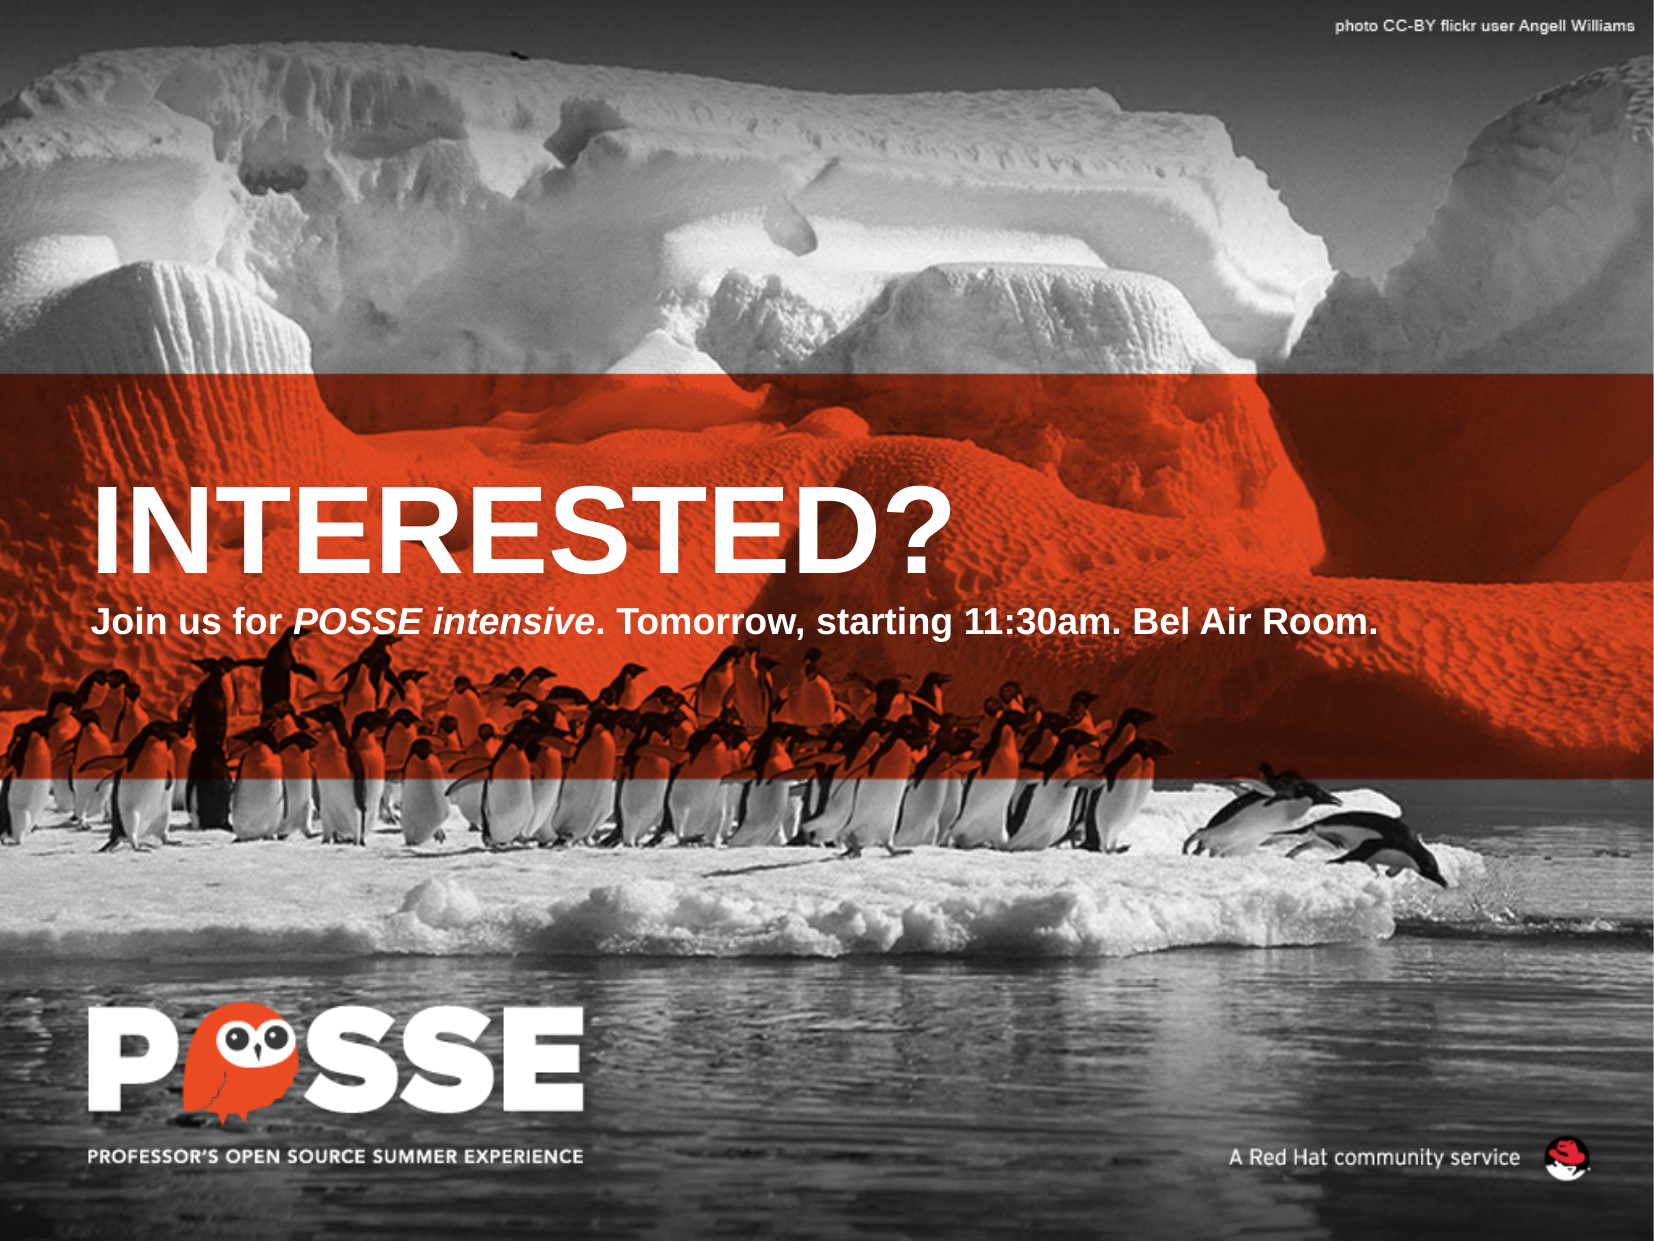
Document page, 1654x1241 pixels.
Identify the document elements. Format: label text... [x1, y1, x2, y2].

picture [0, 0, 1654, 1241]
text_box INTERESTED? Join us for POSSE intensive. Tomorrow, starting 11:30am. Bel Air Room. [75, 452, 1559, 692]
